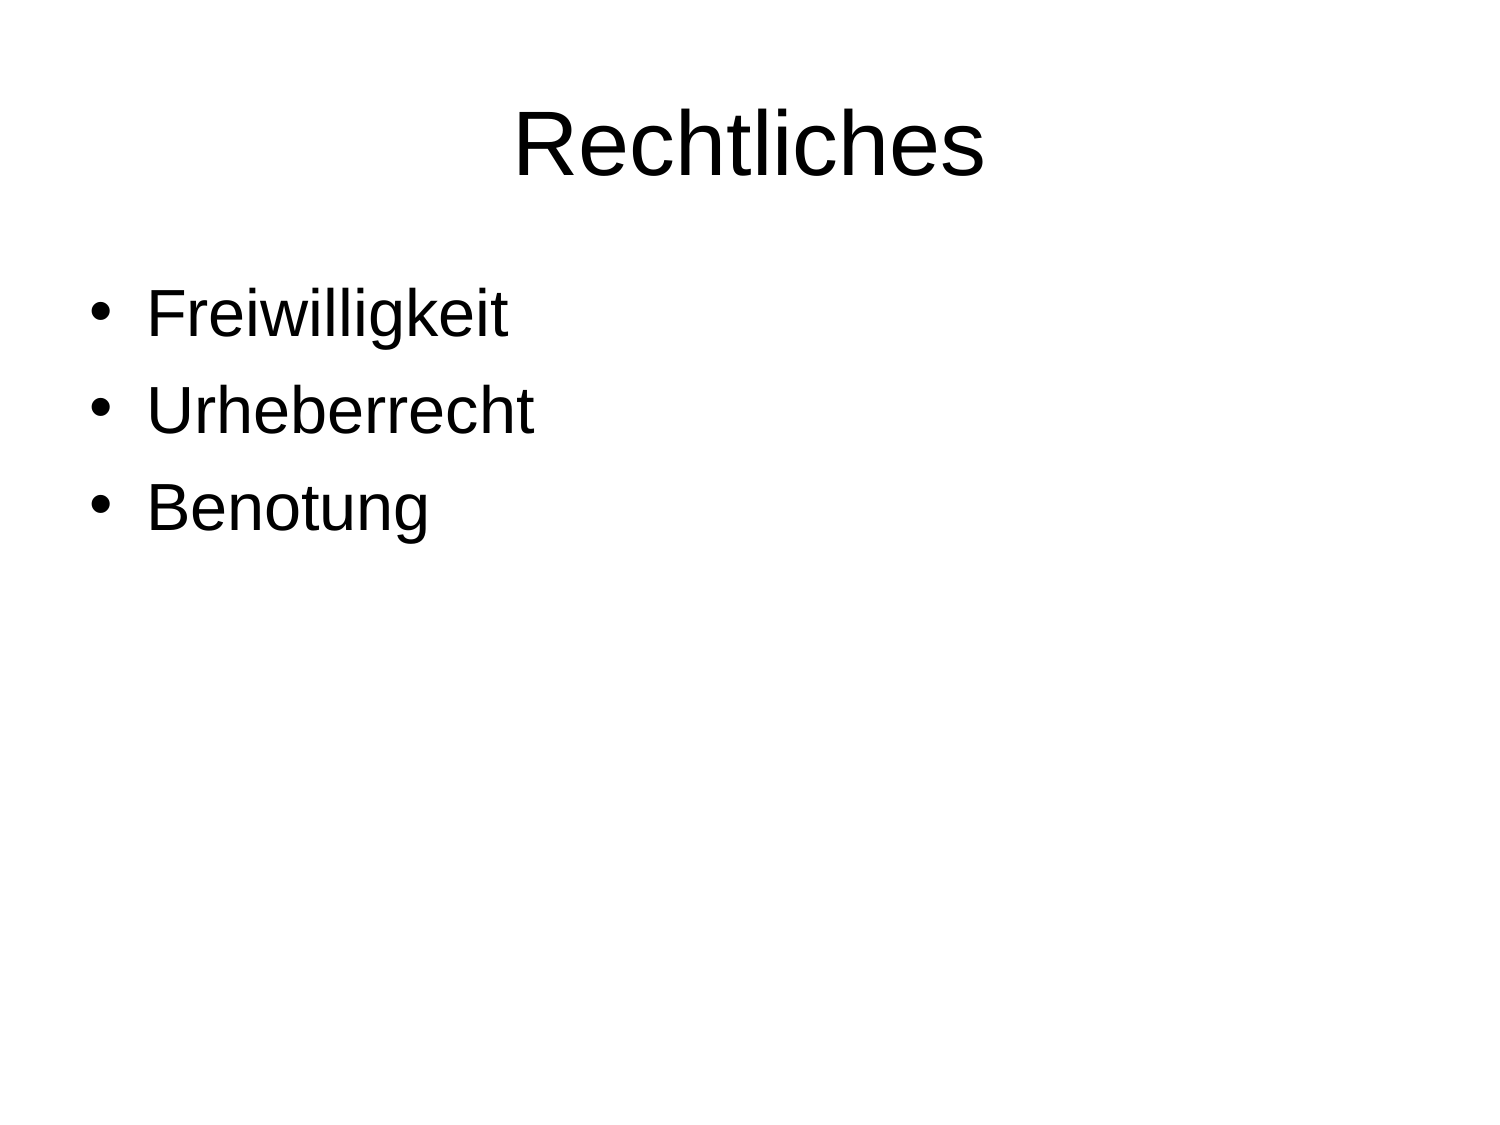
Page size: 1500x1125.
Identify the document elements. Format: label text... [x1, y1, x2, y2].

title Rechtliches [75, 21, 1426, 257]
list Freiwilligkeit Urheberrecht Benotung [75, 262, 1426, 1021]
